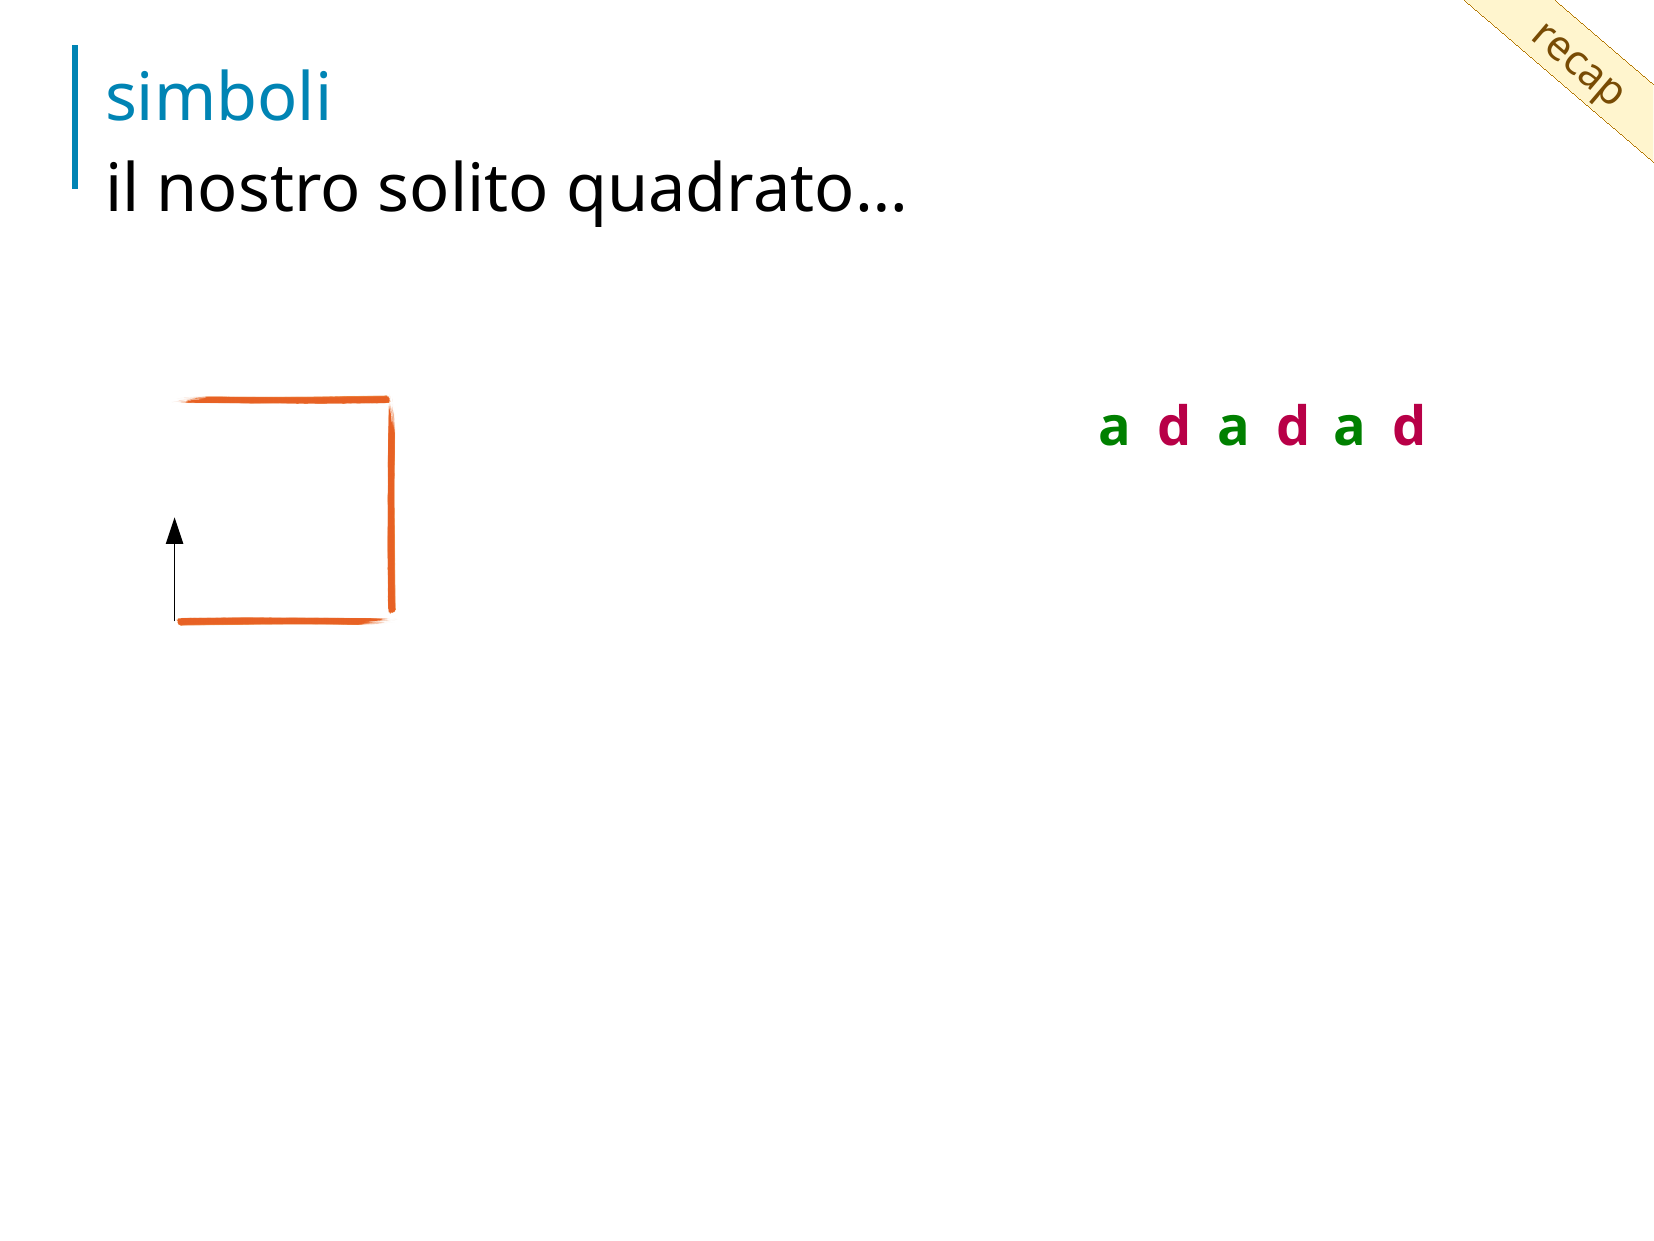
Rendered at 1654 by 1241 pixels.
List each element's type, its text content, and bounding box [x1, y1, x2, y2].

text_box a [1083, 383, 1142, 472]
picture [170, 393, 396, 614]
picture [176, 617, 398, 626]
text_box d [1388, 384, 1447, 473]
title simboli il nostro solito quadrato… [105, 49, 1571, 200]
text_box recap [1464, 0, 1654, 163]
text_box a [1202, 383, 1261, 472]
text_box d [1142, 383, 1202, 472]
text_box a [1318, 384, 1388, 473]
text_box d [1261, 383, 1332, 472]
